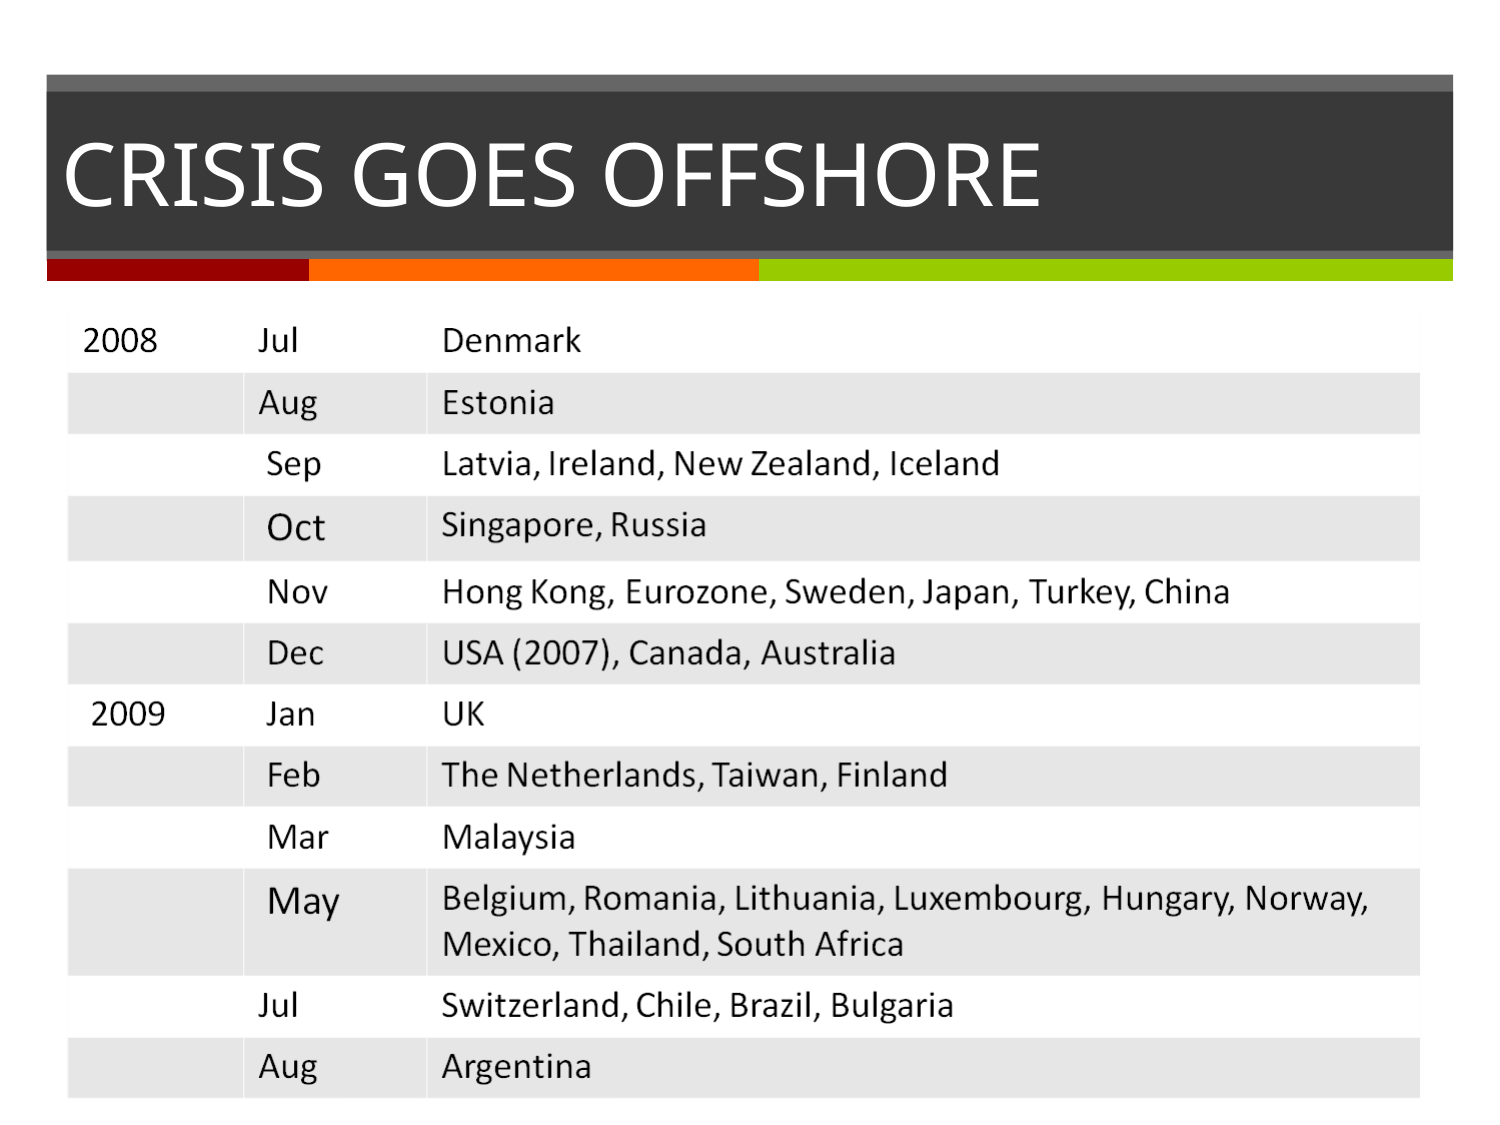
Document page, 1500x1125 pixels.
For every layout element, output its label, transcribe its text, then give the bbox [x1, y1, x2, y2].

picture [55, 299, 1432, 1111]
text_box CRISIS GOES OFFSHORE [46, 91, 1454, 251]
